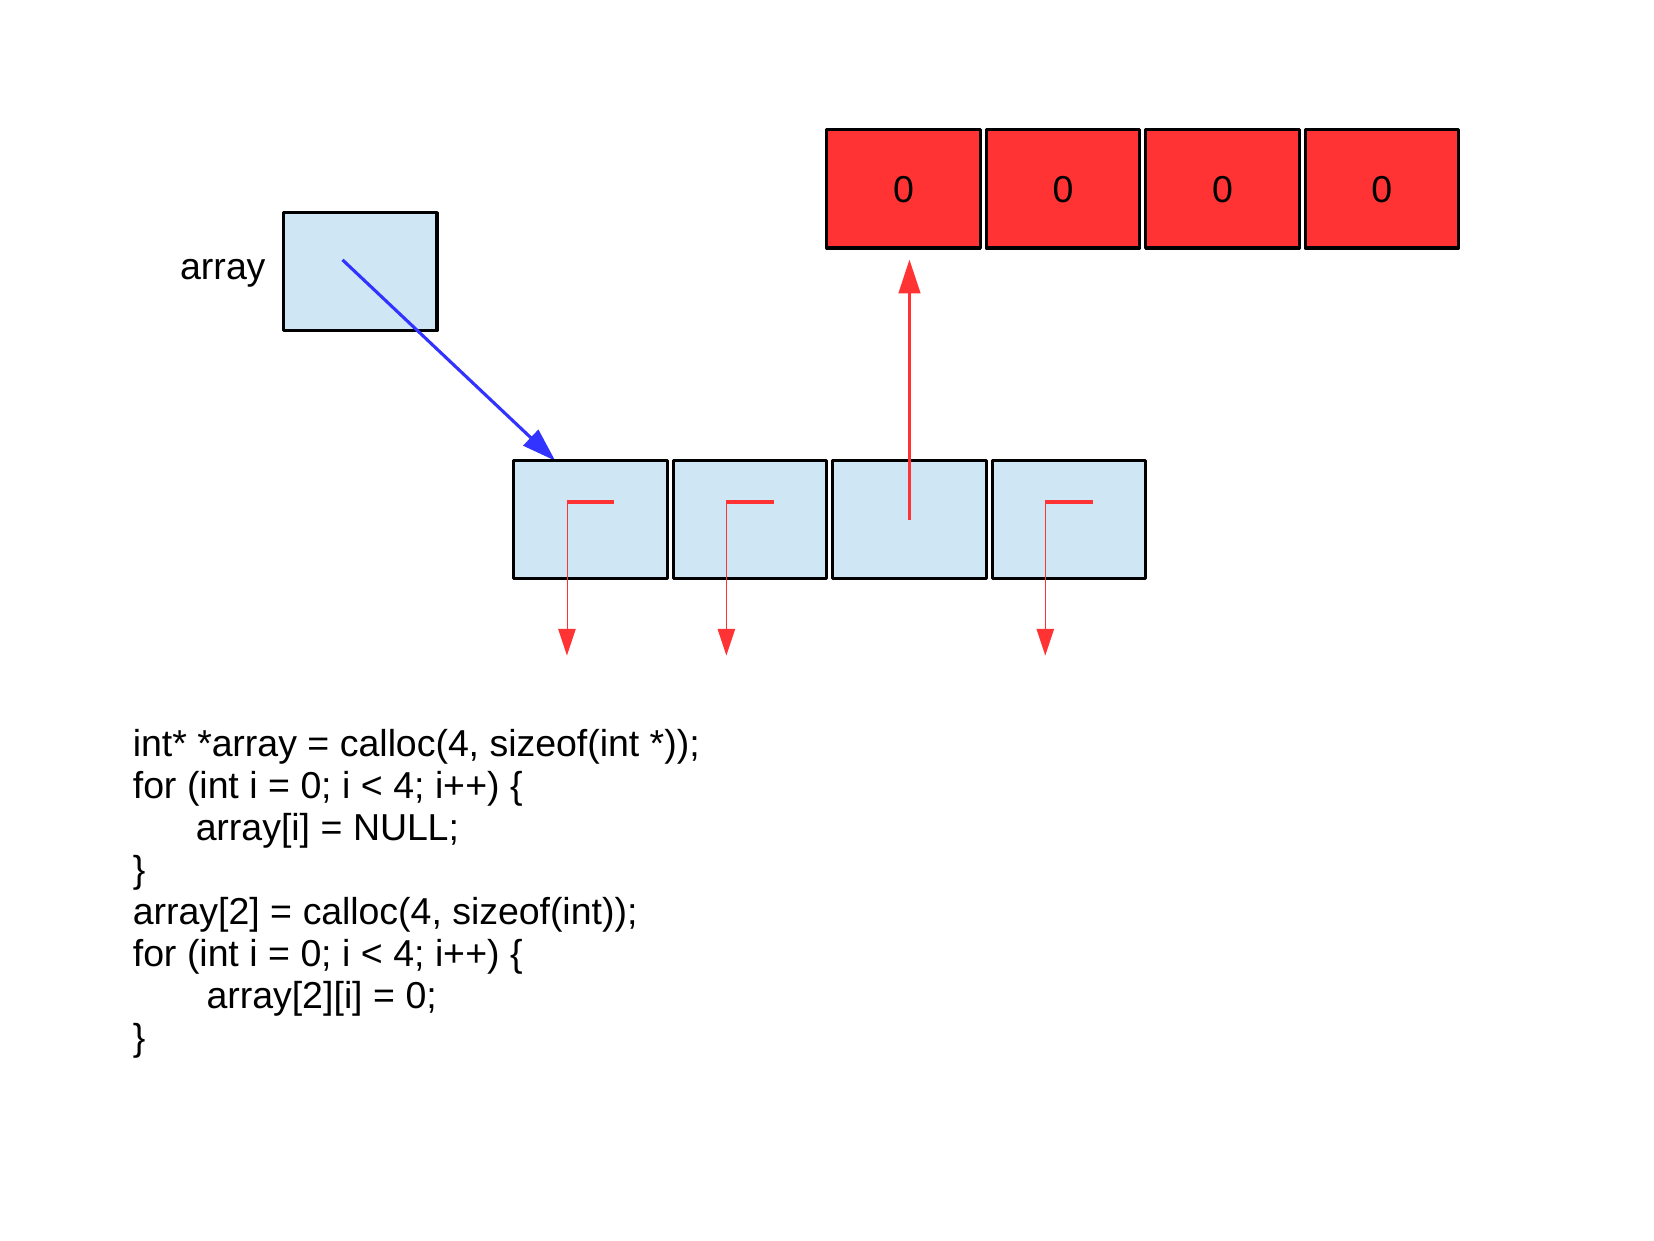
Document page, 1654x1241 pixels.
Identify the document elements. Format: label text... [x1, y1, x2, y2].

text_box [992, 460, 1146, 579]
text_box [283, 275, 414, 331]
text_box 0 [1305, 129, 1459, 249]
text_box [513, 460, 668, 579]
text_box 0 [986, 129, 1140, 249]
text_box 0 [826, 129, 981, 249]
text_box [283, 212, 438, 331]
text_box int* *array = calloc(4, sizeof(int *)); for (int i = 0; i < 4; i++) { array[i] = NULL; } array[2] = calloc(4, sizeof(int)); for (int i = 0; i < 4; i++) { array[2][i] = 0; } [118, 714, 886, 1066]
text_box [673, 460, 827, 579]
text_box 0 [1145, 129, 1300, 249]
text_box array [165, 238, 355, 296]
text_box [832, 460, 987, 579]
